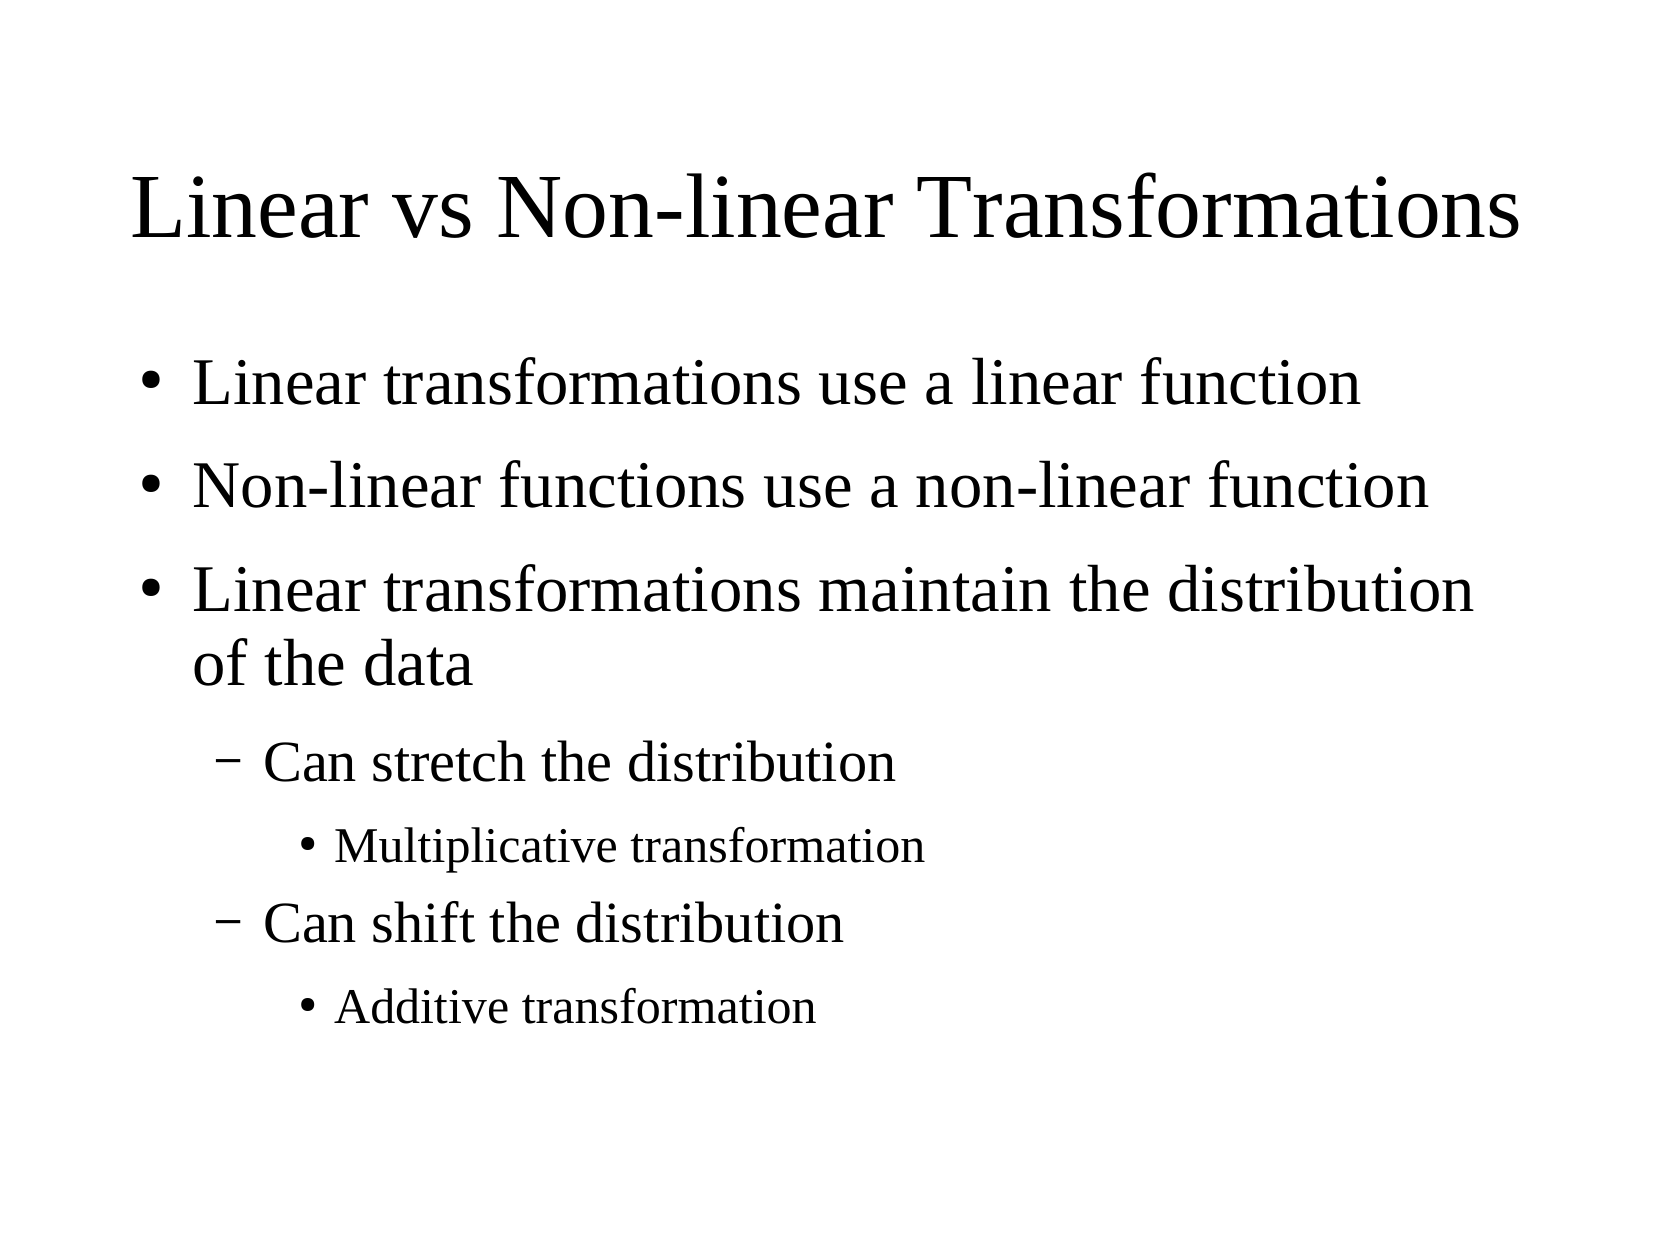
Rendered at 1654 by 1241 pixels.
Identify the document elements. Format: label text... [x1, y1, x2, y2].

list Linear transformations use a linear function Non-linear functions use a non-linear function Linear transformations maintain the distribution of the data Can stretch the distribution Multiplicative transformation Can shift the distribution Additive transformation [121, 344, 1534, 1127]
title Linear vs Non-linear Transformations [121, 102, 1534, 311]
